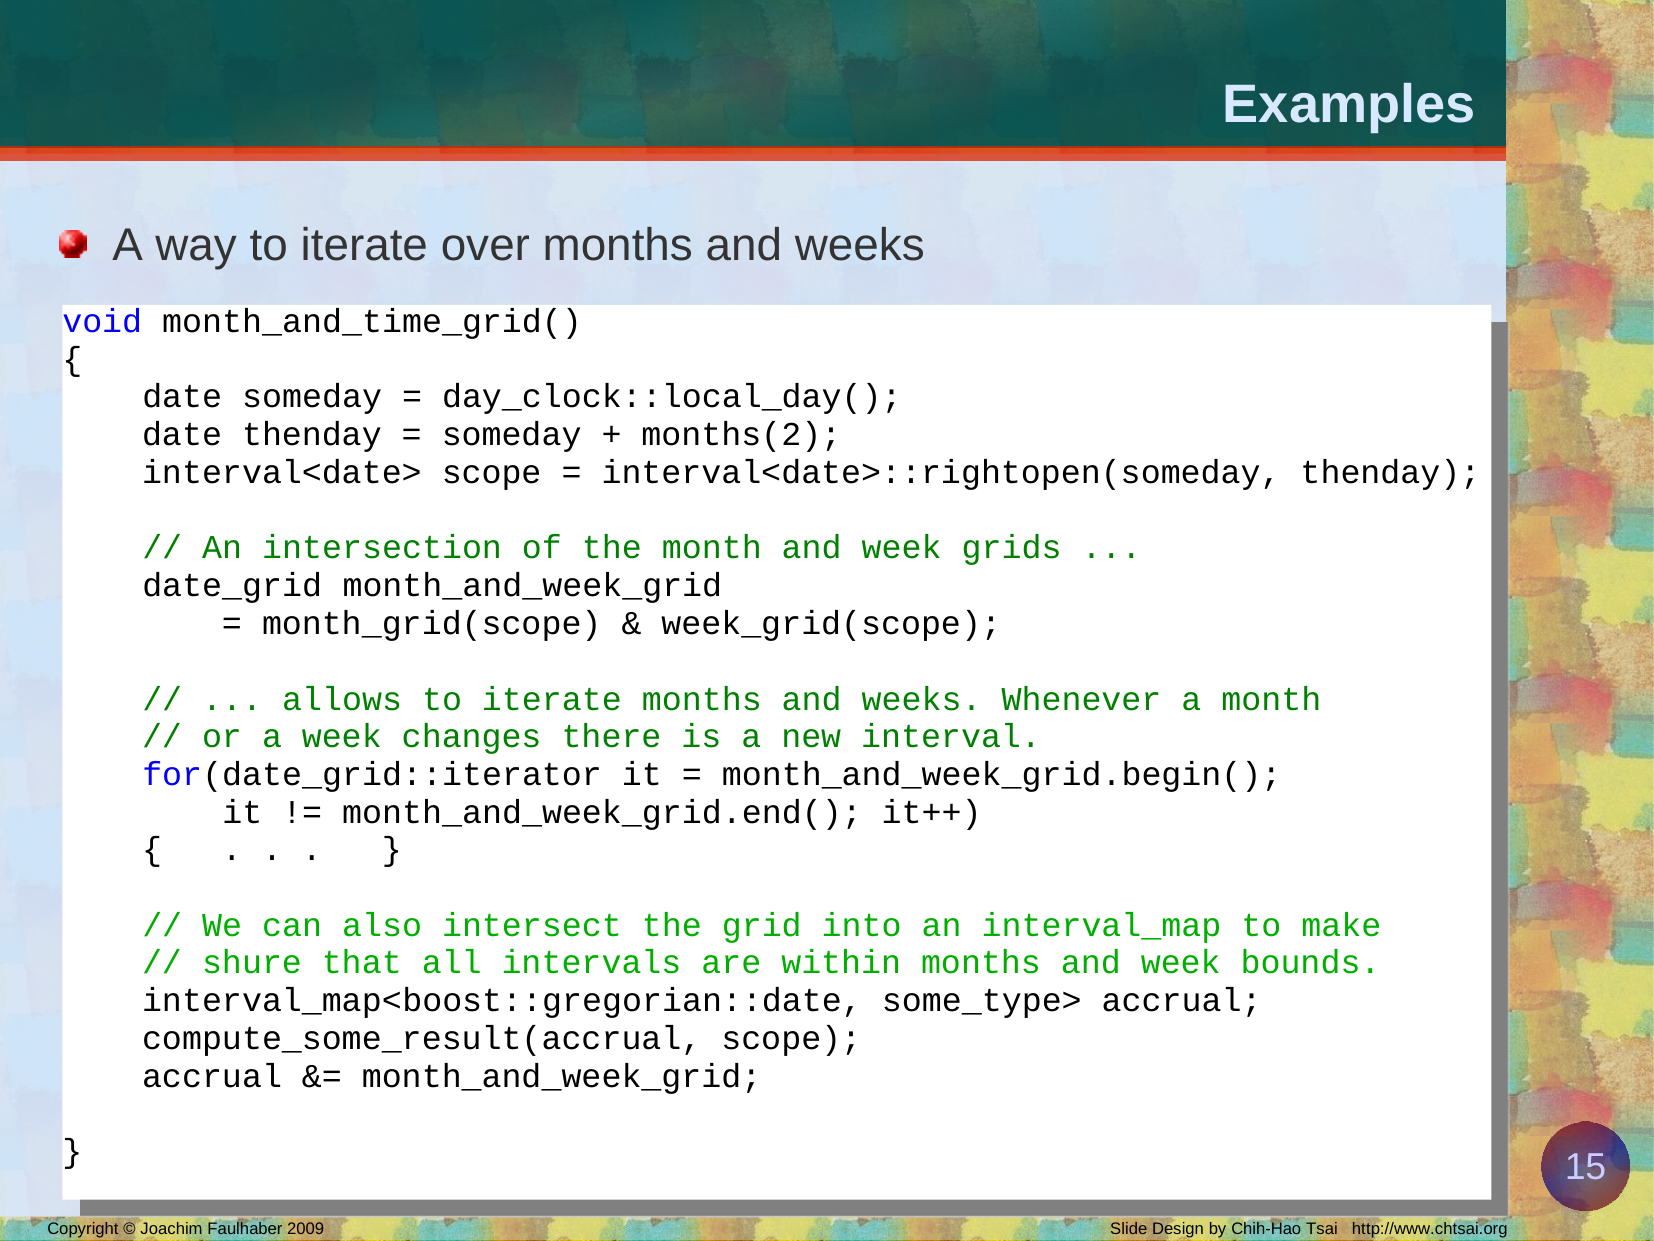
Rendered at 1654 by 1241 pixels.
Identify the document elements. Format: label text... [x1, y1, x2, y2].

title Examples [29, 59, 1477, 148]
text_box void month_and_time_grid() { date someday = day_clock::local_day(); date thenday = someday + months(2); interval<date> scope = interval<date>::rightopen(someday, thenday); // An intersection of the month and week grids ... date_grid month_and_week_grid = month_grid(scope) & week_grid(scope); // ... allows to iterate months and weeks. Whenever a month // or a week changes there is a new interval. for(date_grid::iterator it = month_and_week_grid.begin(); it != month_and_week_grid.end(); it++) { . . . } // We can also intersect the grid into an interval_map to make // shure that all intervals are within months and week bounds. interval_map<boost::gregorian::date, some_type> accrual; compute_some_result(accrual, scope); accrual &= month_and_week_grid; } [62, 304, 1492, 1200]
list A way to iterate over months and weeks [59, 218, 1418, 295]
